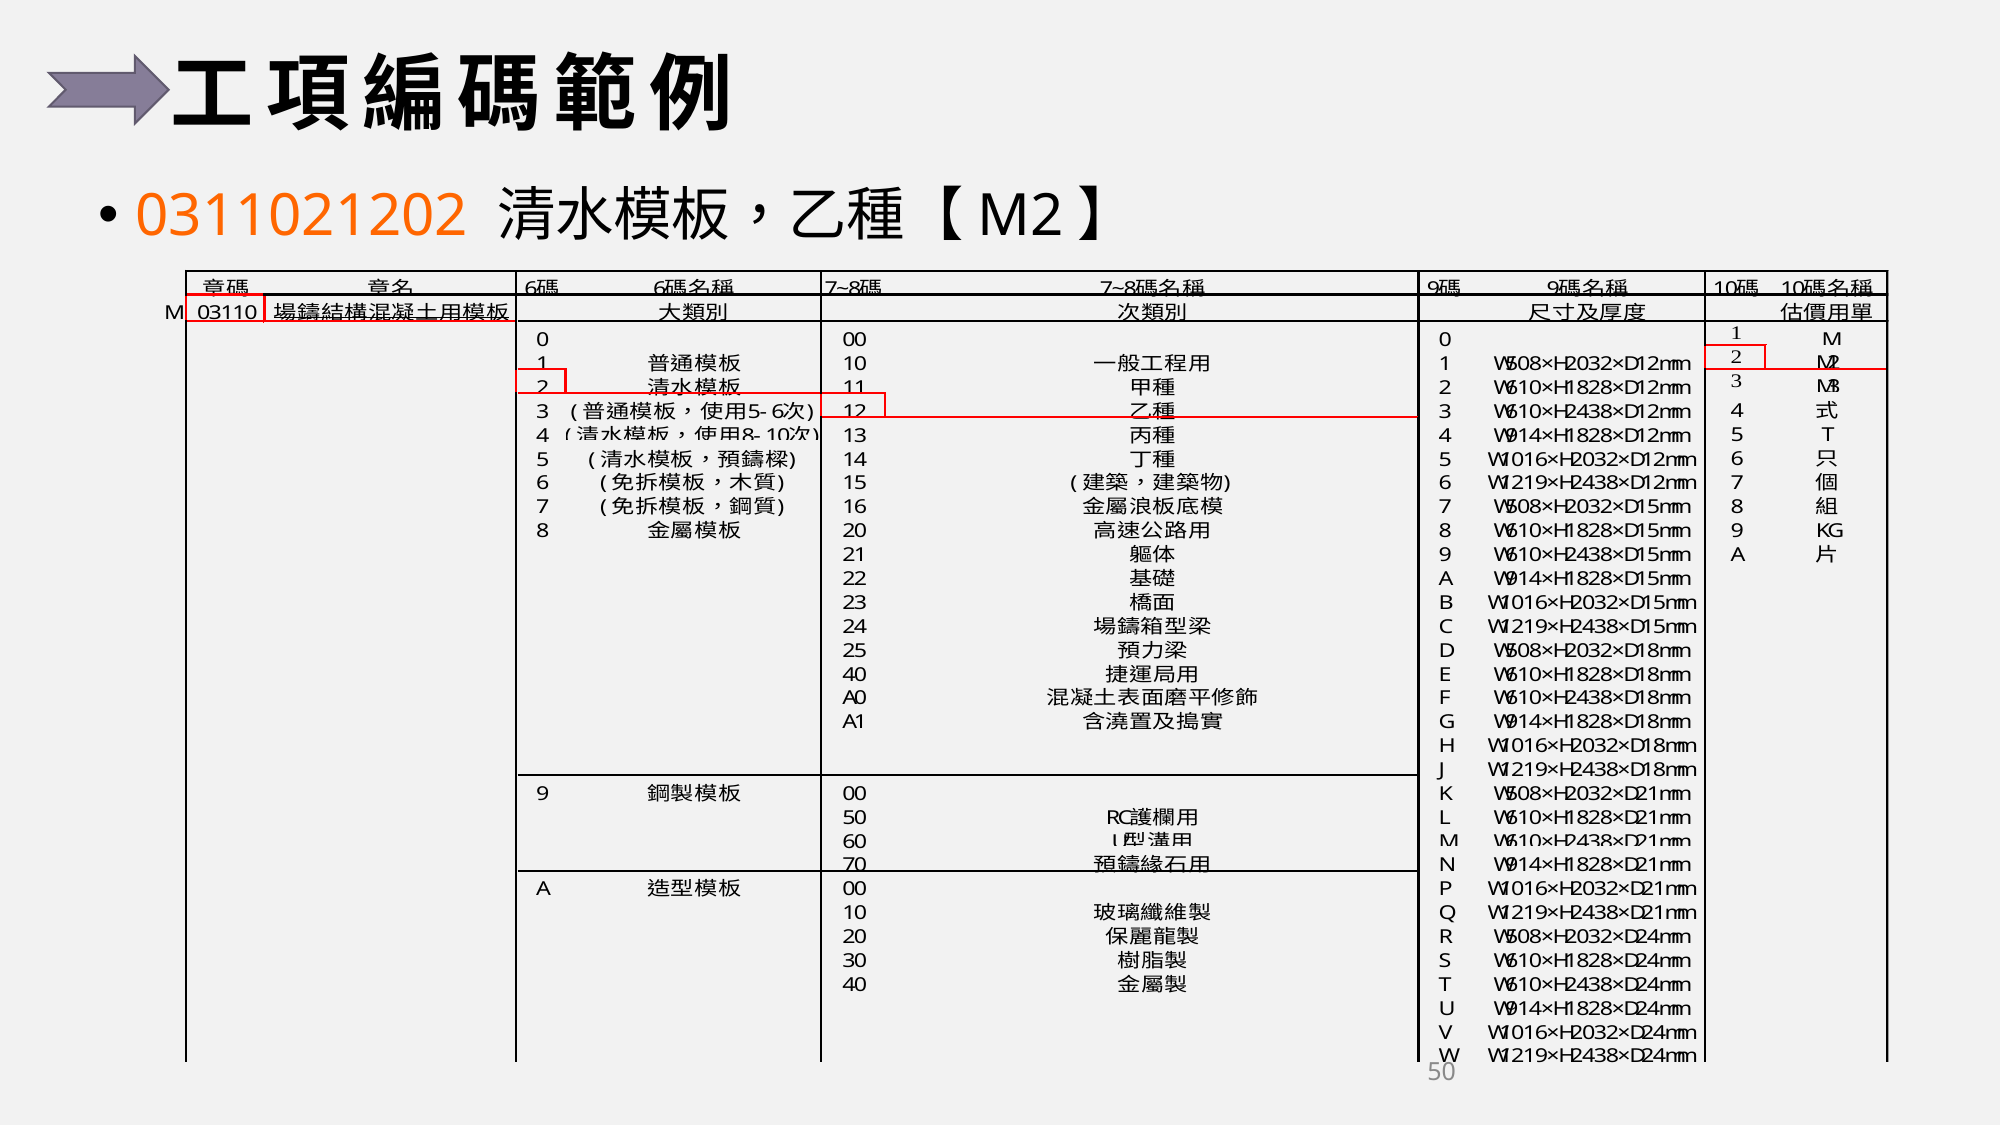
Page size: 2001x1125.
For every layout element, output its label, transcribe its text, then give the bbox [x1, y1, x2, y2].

text_box [48, 55, 155, 124]
picture [150, 269, 1889, 1063]
text_box 50 [1412, 1042, 1863, 1103]
text_box 0311021202 清水模板，乙種【M2】 [83, 177, 1554, 362]
text_box 工項編碼範例 [155, 32, 1684, 149]
